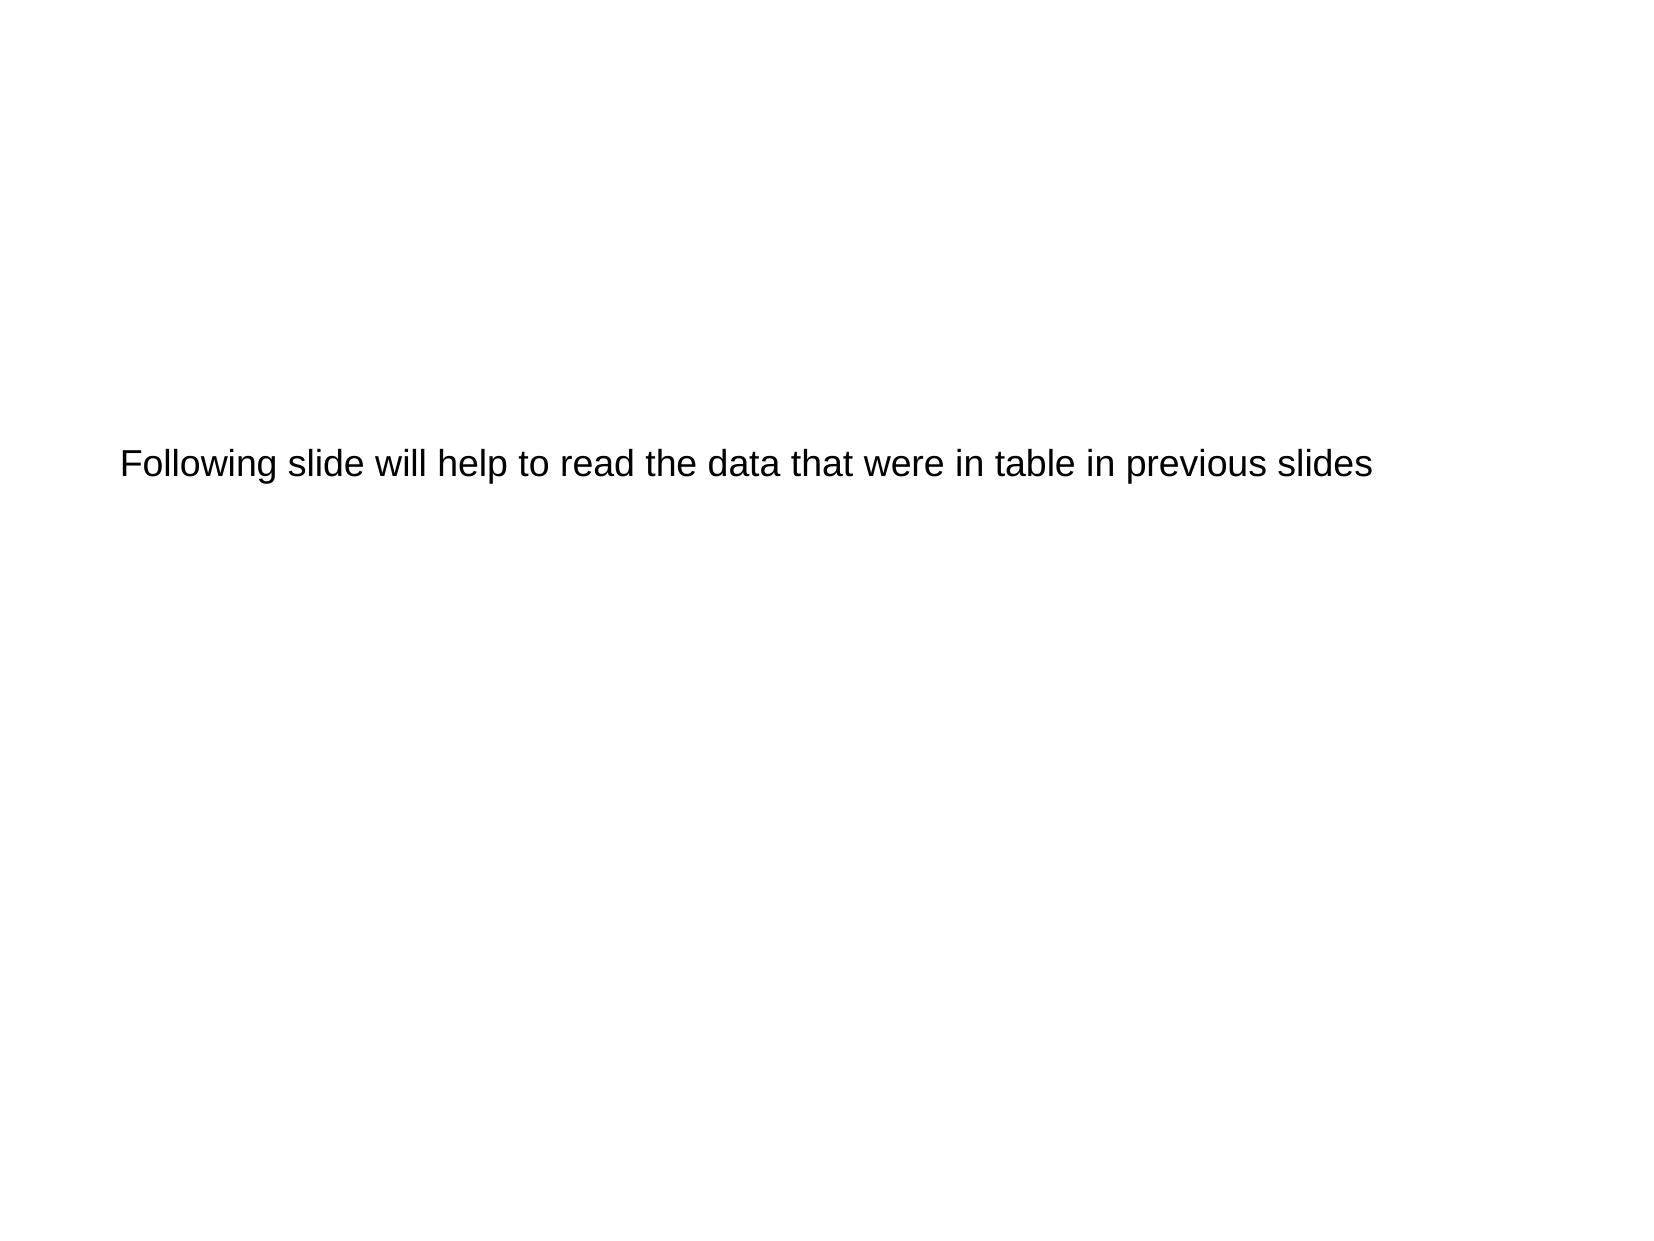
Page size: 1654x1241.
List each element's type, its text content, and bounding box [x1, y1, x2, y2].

text_box Following slide will help to read the data that were in table in previous slides [105, 435, 1471, 492]
